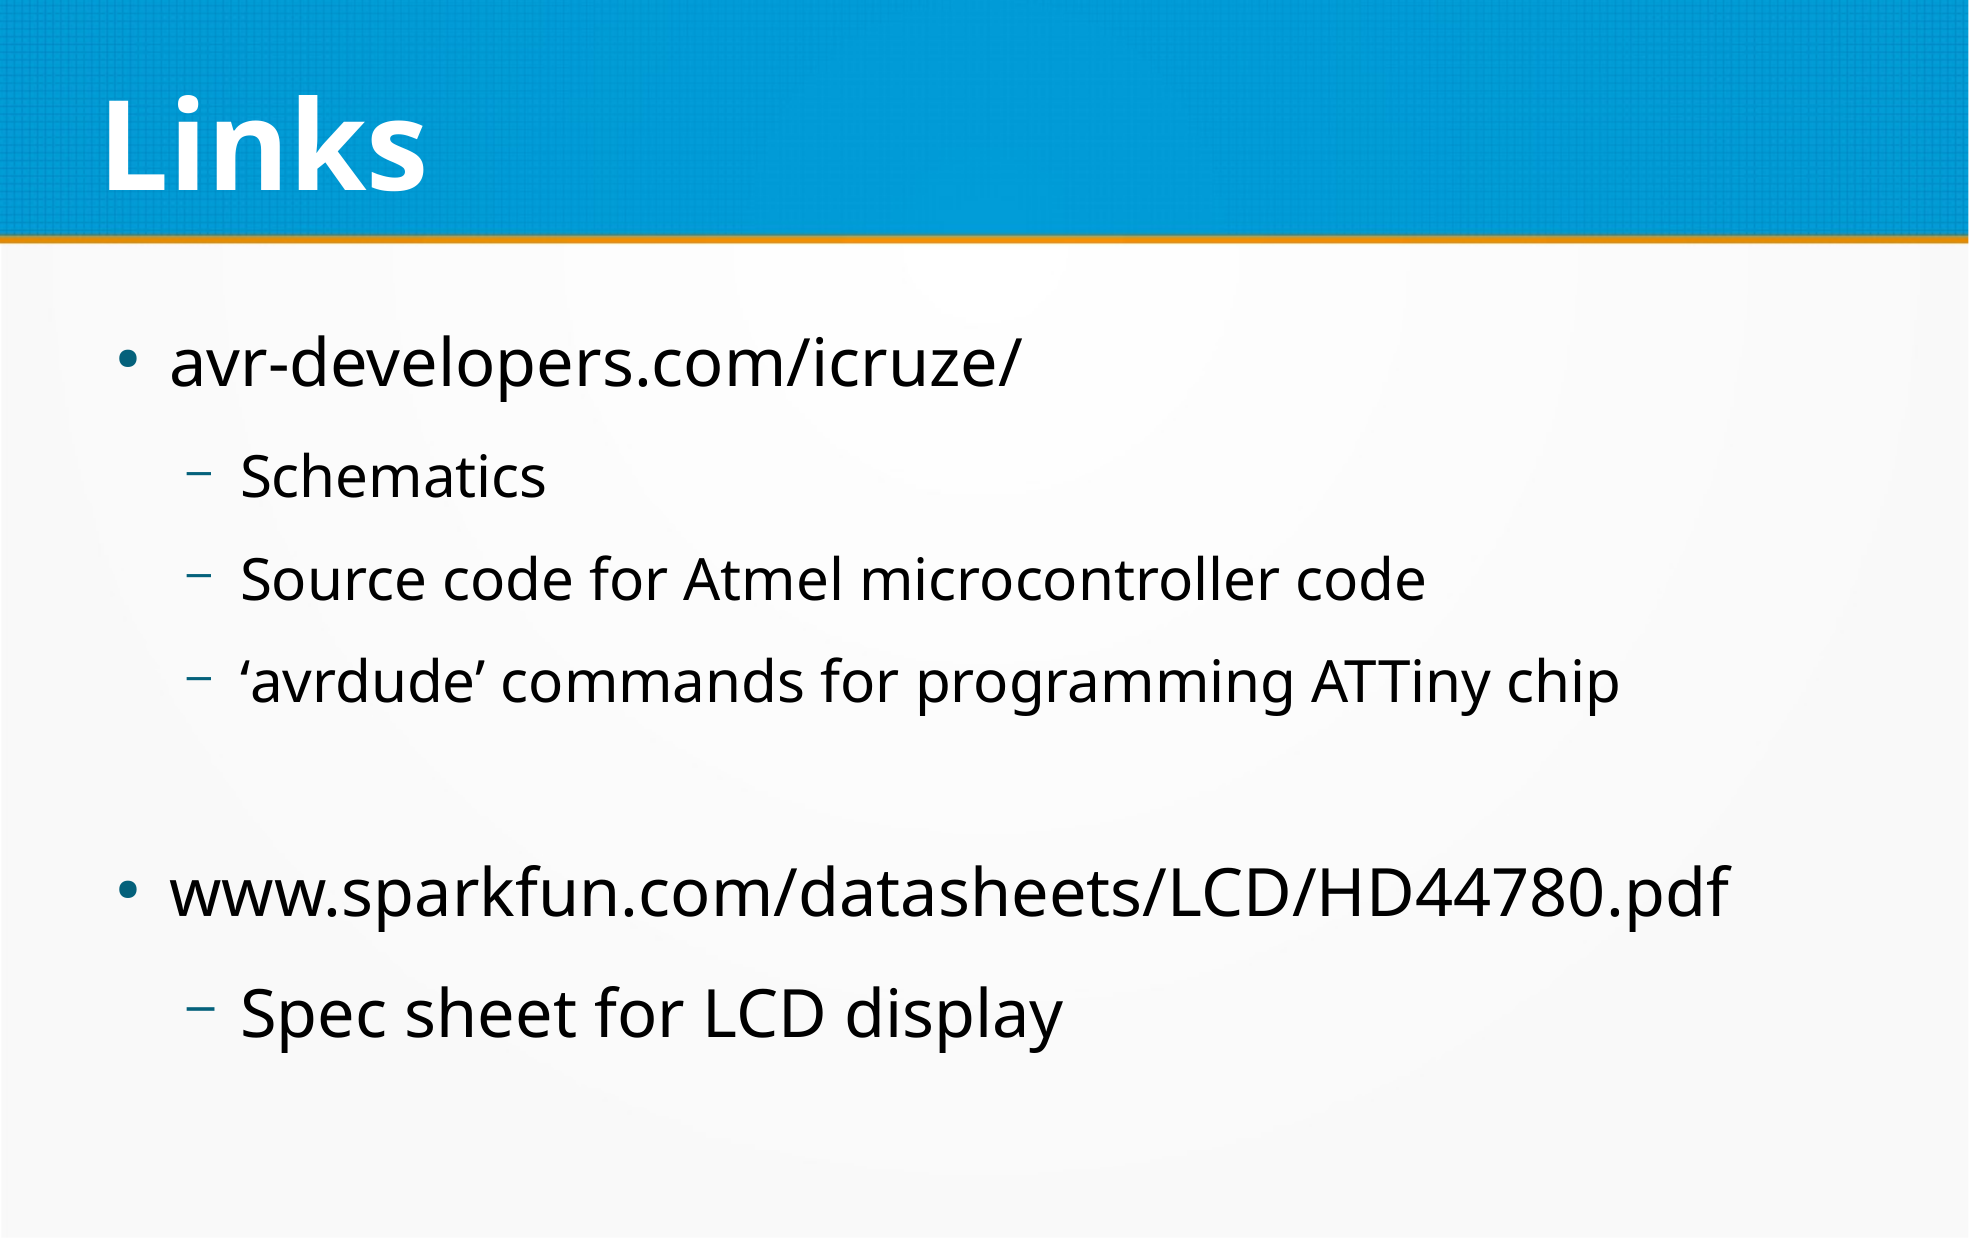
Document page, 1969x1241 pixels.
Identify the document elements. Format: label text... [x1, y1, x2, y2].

picture [0, 233, 1969, 1241]
title Links [98, 19, 1870, 227]
list avr-developers.com/icruze/ Schematics Source code for Atmel microcontroller code ‘avrdude’ commands for programming ATTiny chip www.sparkfun.com/datasheets/LCD/HD44780.pdf Spec sheet for LCD display [98, 315, 1861, 1057]
